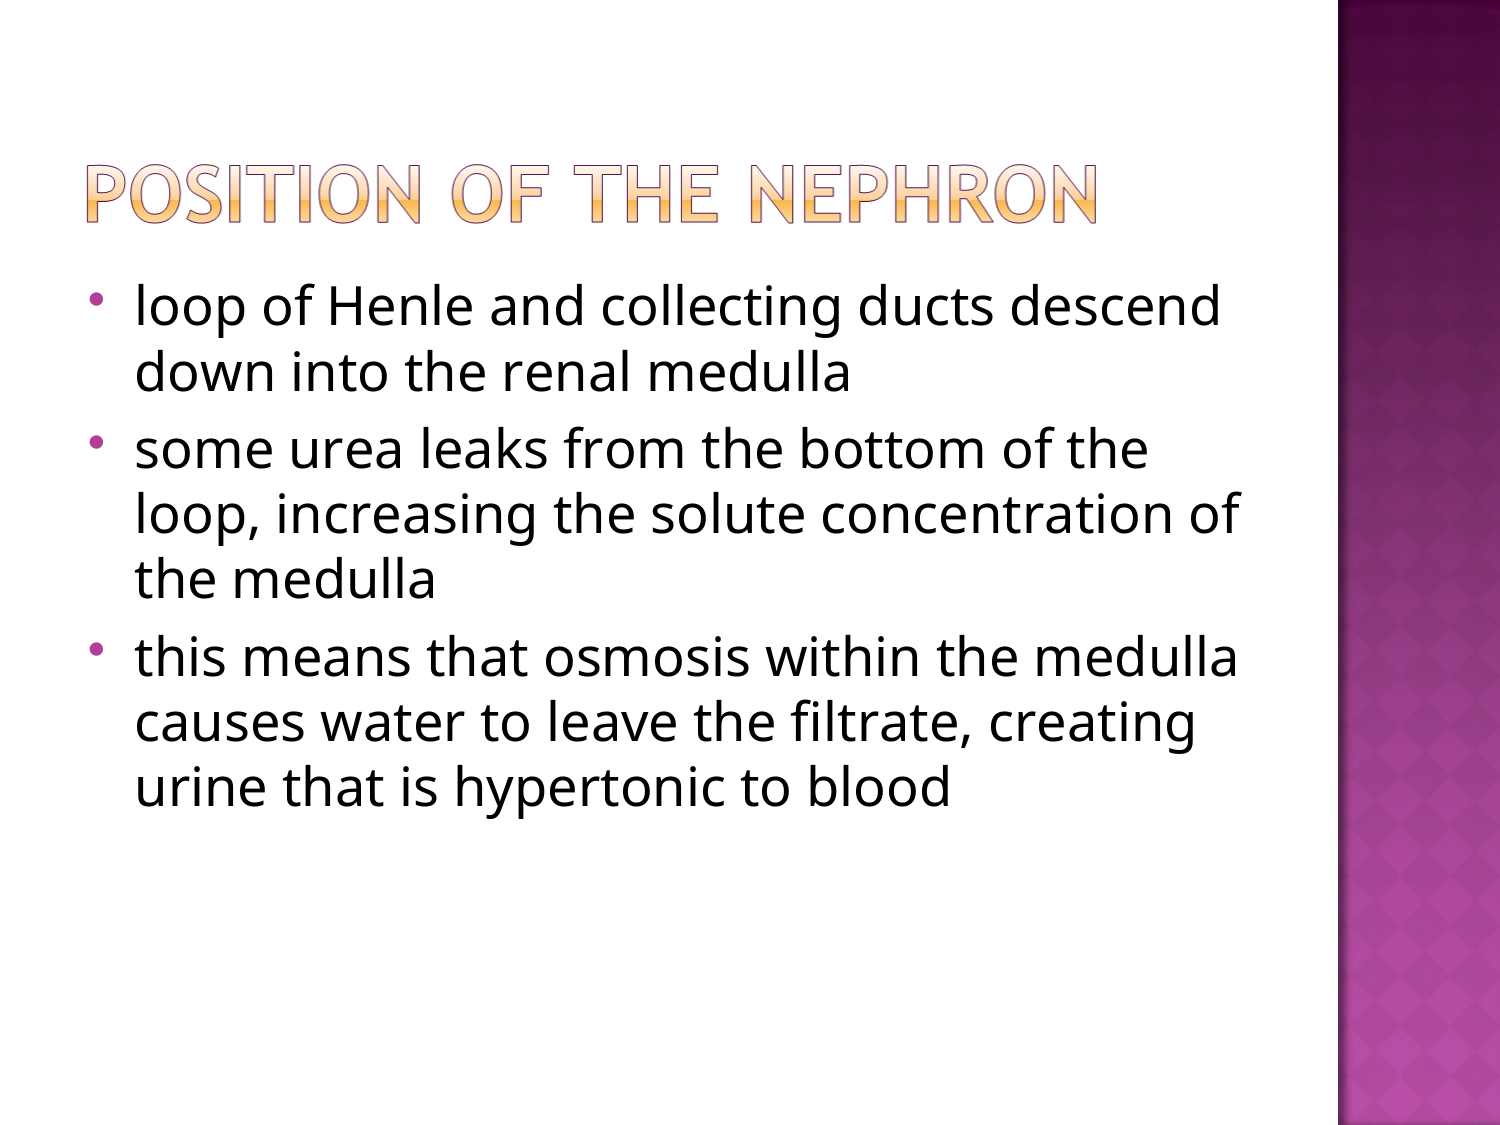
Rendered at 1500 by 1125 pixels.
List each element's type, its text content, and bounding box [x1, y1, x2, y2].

text_box [34, 52, 1265, 241]
list loop of Henle and collecting ducts descend down into the renal medulla some urea leaks from the bottom of the loop, increasing the solute concentration of the medulla this means that osmosis within the medulla causes water to leave the filtrate, creating urine that is hypertonic to blood [75, 263, 1263, 1060]
picture [1337, 0, 1500, 1125]
